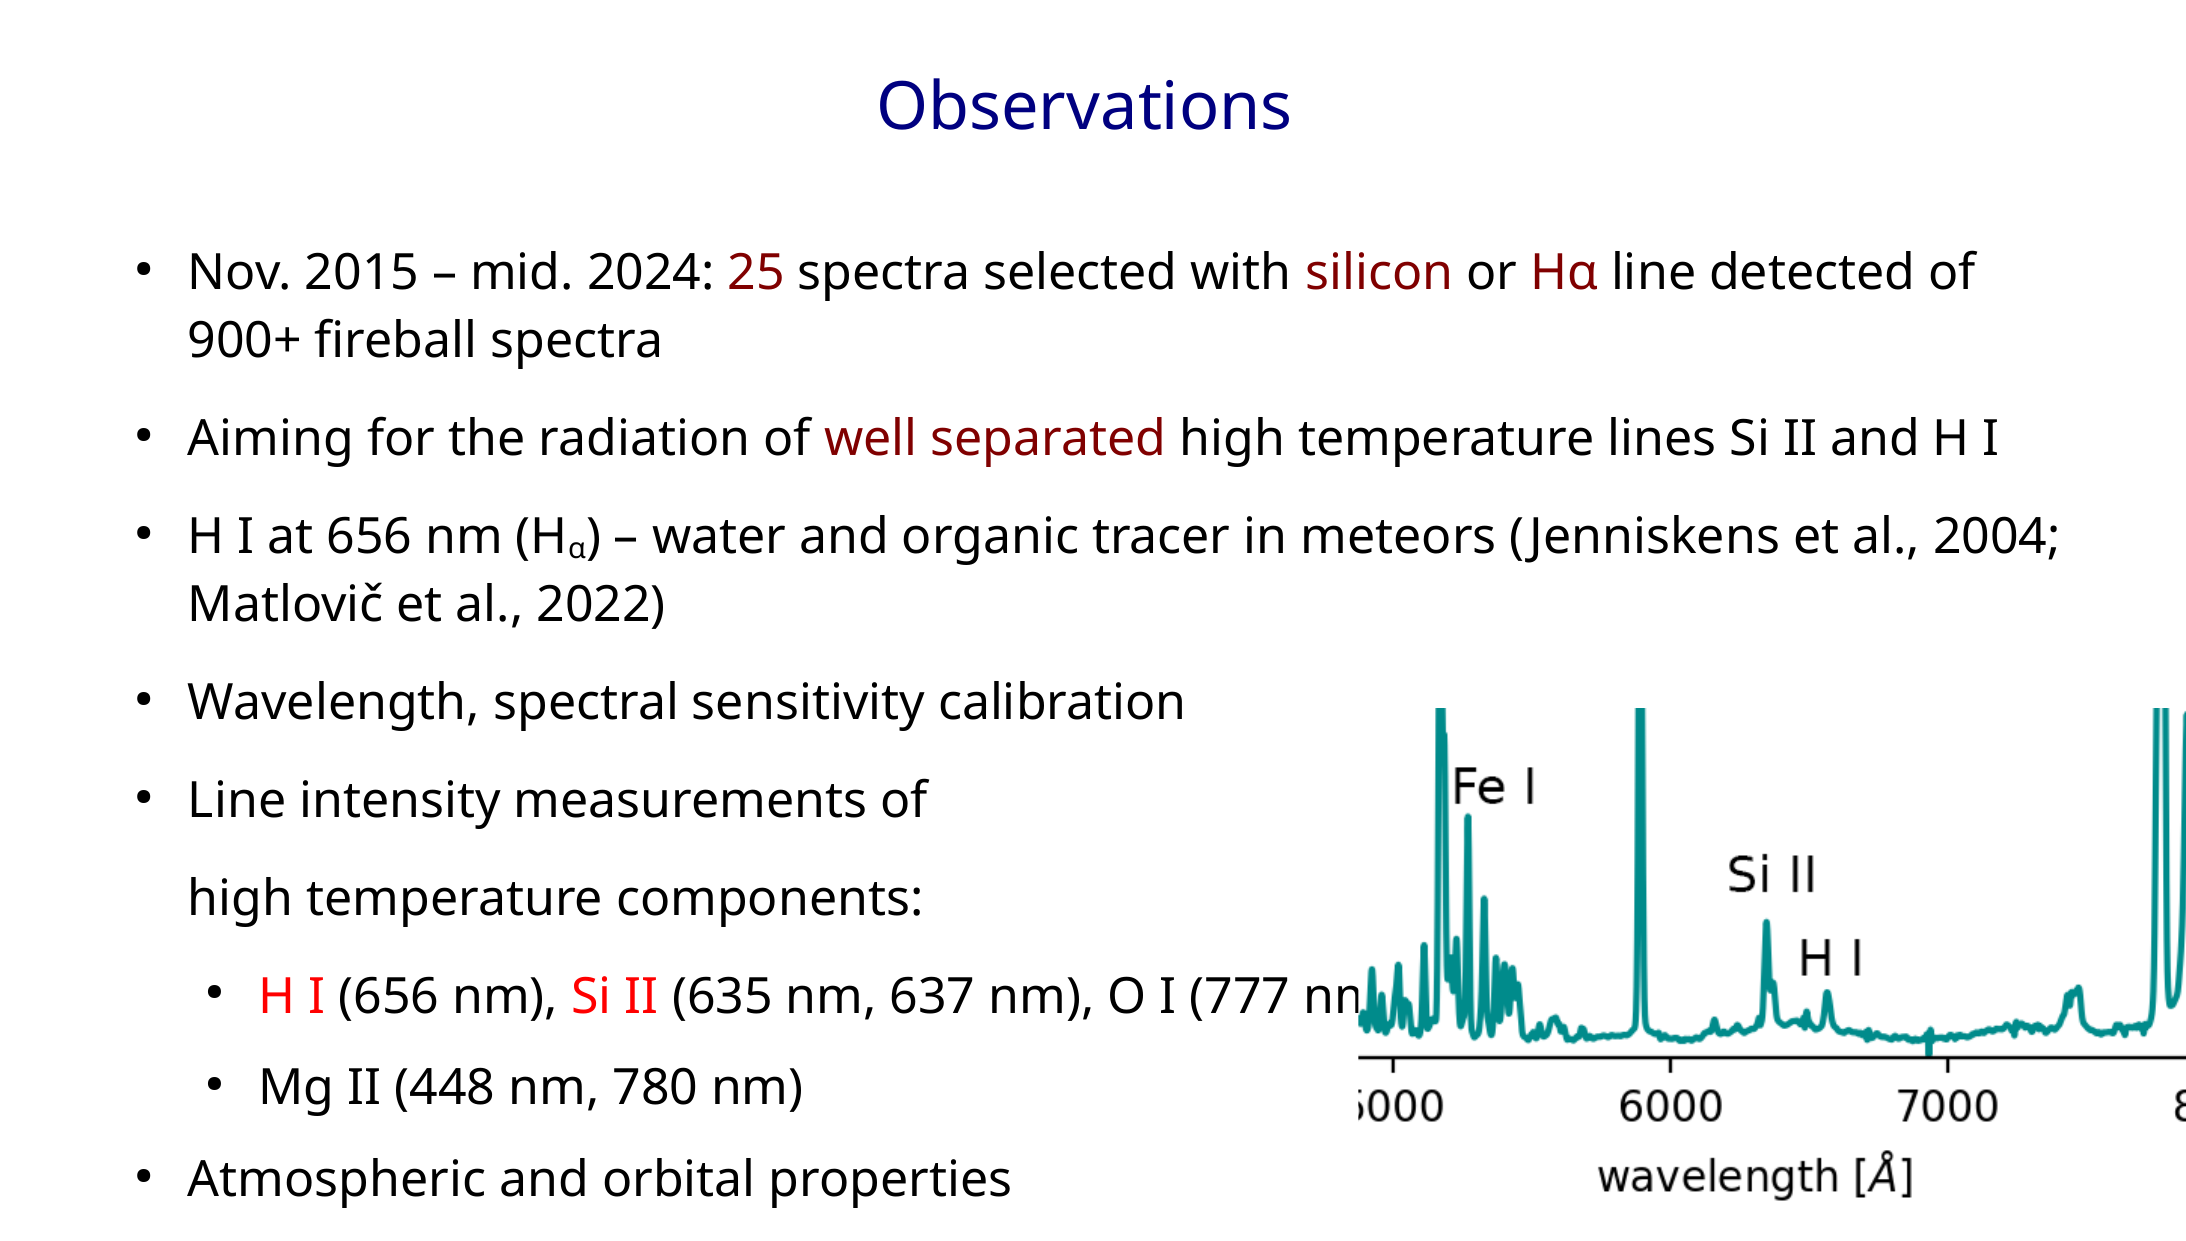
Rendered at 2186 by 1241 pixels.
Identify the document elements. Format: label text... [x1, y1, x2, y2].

list Nov. 2015 – mid. 2024: 25 spectra selected with silicon or Hα line detected of 900+ fireball spectra Aiming for the radiation of well separated high temperature lines Si II and H I H I at 656 nm (Hα) – water and organic tracer in meteors (Jenniskens et al., 2004; Matlovič et al., 2022) Wavelength, spectral sensitivity calibration Line intensity measurements of high temperature components: H I (656 nm), Si II (635 nm, 637 nm), O I (777 nm) Mg II (448 nm, 780 nm) Atmospheric and orbital properties [117, 236, 2084, 1241]
picture [1358, 708, 2186, 1219]
title Observations [101, 0, 2068, 208]
